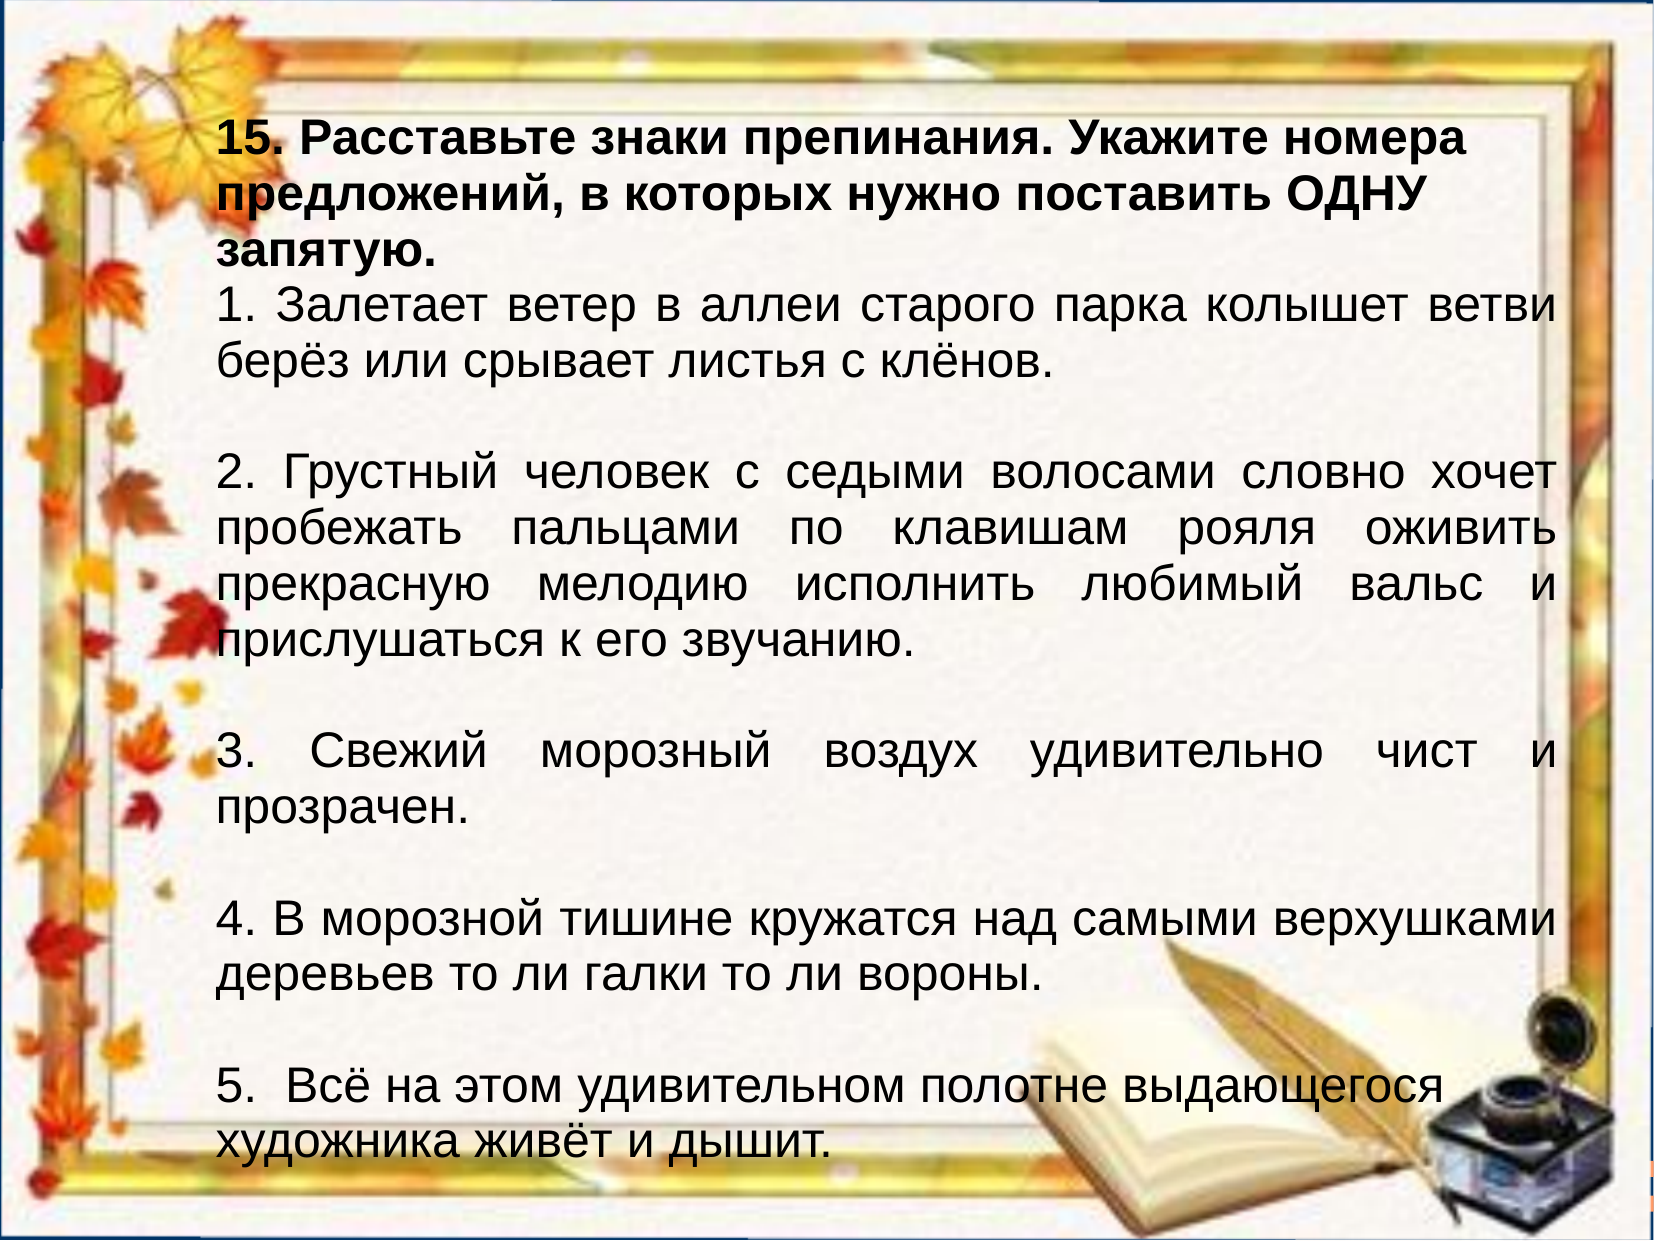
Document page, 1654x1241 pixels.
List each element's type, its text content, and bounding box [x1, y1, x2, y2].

text_box 15. Расставьте знаки препинания. Укажите номера предложений, в которых нужно поставить ОДНУ запятую. 1. Залетает ветер в аллеи старого парка колышет ветви берёз или срывает листья с клёнов. 2. Грустный человек с седыми волосами словно хочет пробежать пальцами по клавишам рояля оживить прекрасную мелодию ис­полнить любимый вальс и прислушаться к его звучанию. 3. Свежий морозный воздух удивительно чист и прозрачен. 4. В морозной тишине кружатся над самыми верхушками деревьев то ли галки то ли вороны. 5. Всё на этом удивительном полотне выдающегося художника жи­вёт и дышит. [200, 101, 1573, 1180]
picture [0, 0, 1654, 1241]
